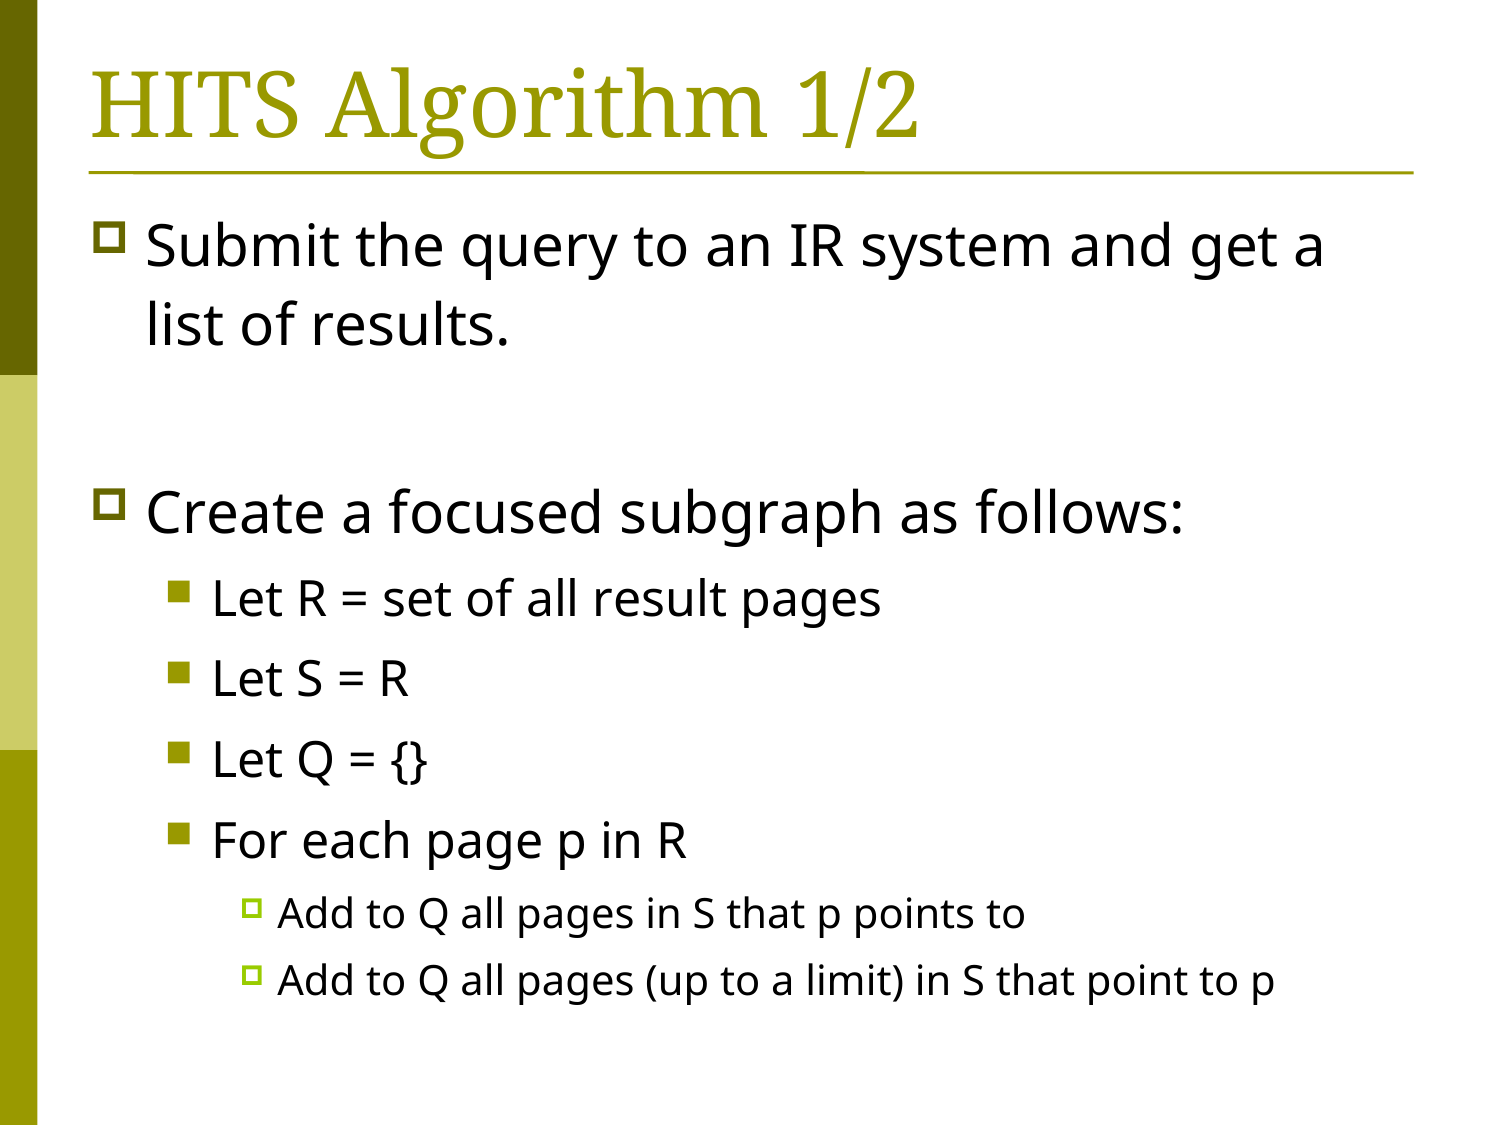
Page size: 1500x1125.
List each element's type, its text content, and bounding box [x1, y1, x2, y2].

list Submit the query to an IR system and get a list of results. Create a focused subgraph as follows: Let R = set of all result pages Let S = R Let Q = {} For each page p in R Add to Q all pages in S that p points to Add to Q all pages (up to a limit) in S that point to p [75, 196, 1426, 1006]
title HITS Algorithm 1/2 [75, 45, 1426, 173]
